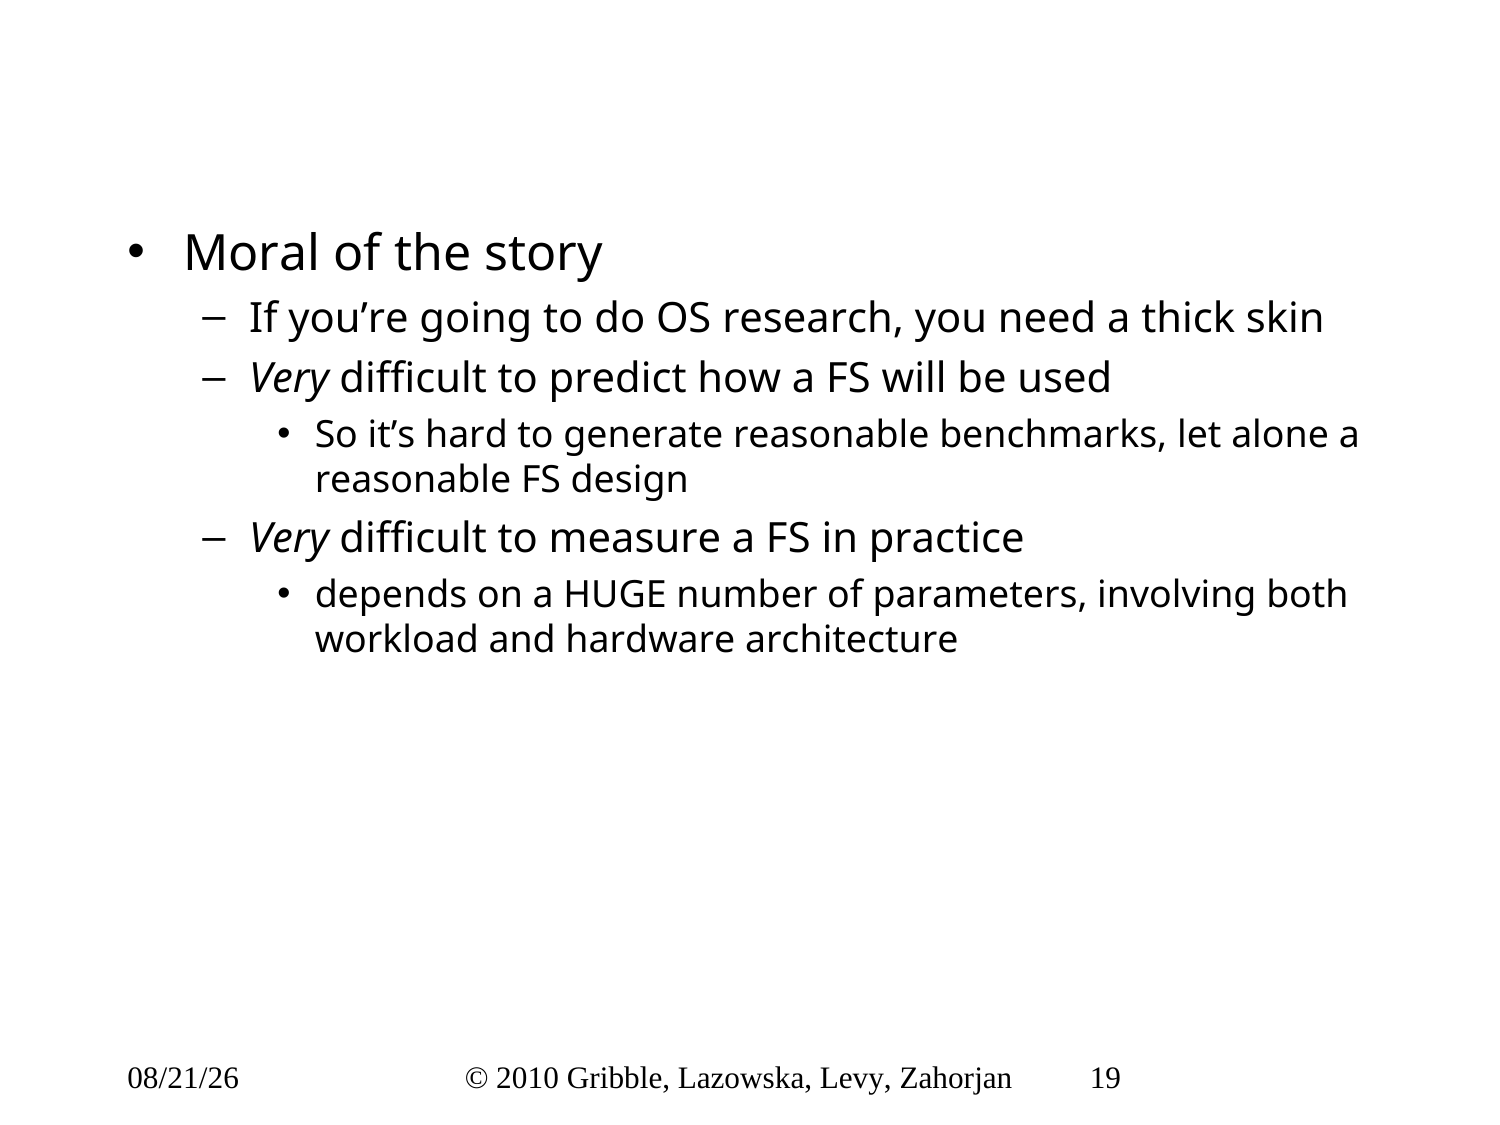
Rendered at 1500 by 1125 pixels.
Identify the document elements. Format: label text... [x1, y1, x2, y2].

list Moral of the story If you’re going to do OS research, you need a thick skin Very difficult to predict how a FS will be used So it’s hard to generate reasonable benchmarks, let alone a reasonable FS design Very difficult to measure a FS in practice depends on a HUGE number of parameters, involving both workload and hardware architecture [112, 212, 1388, 1025]
